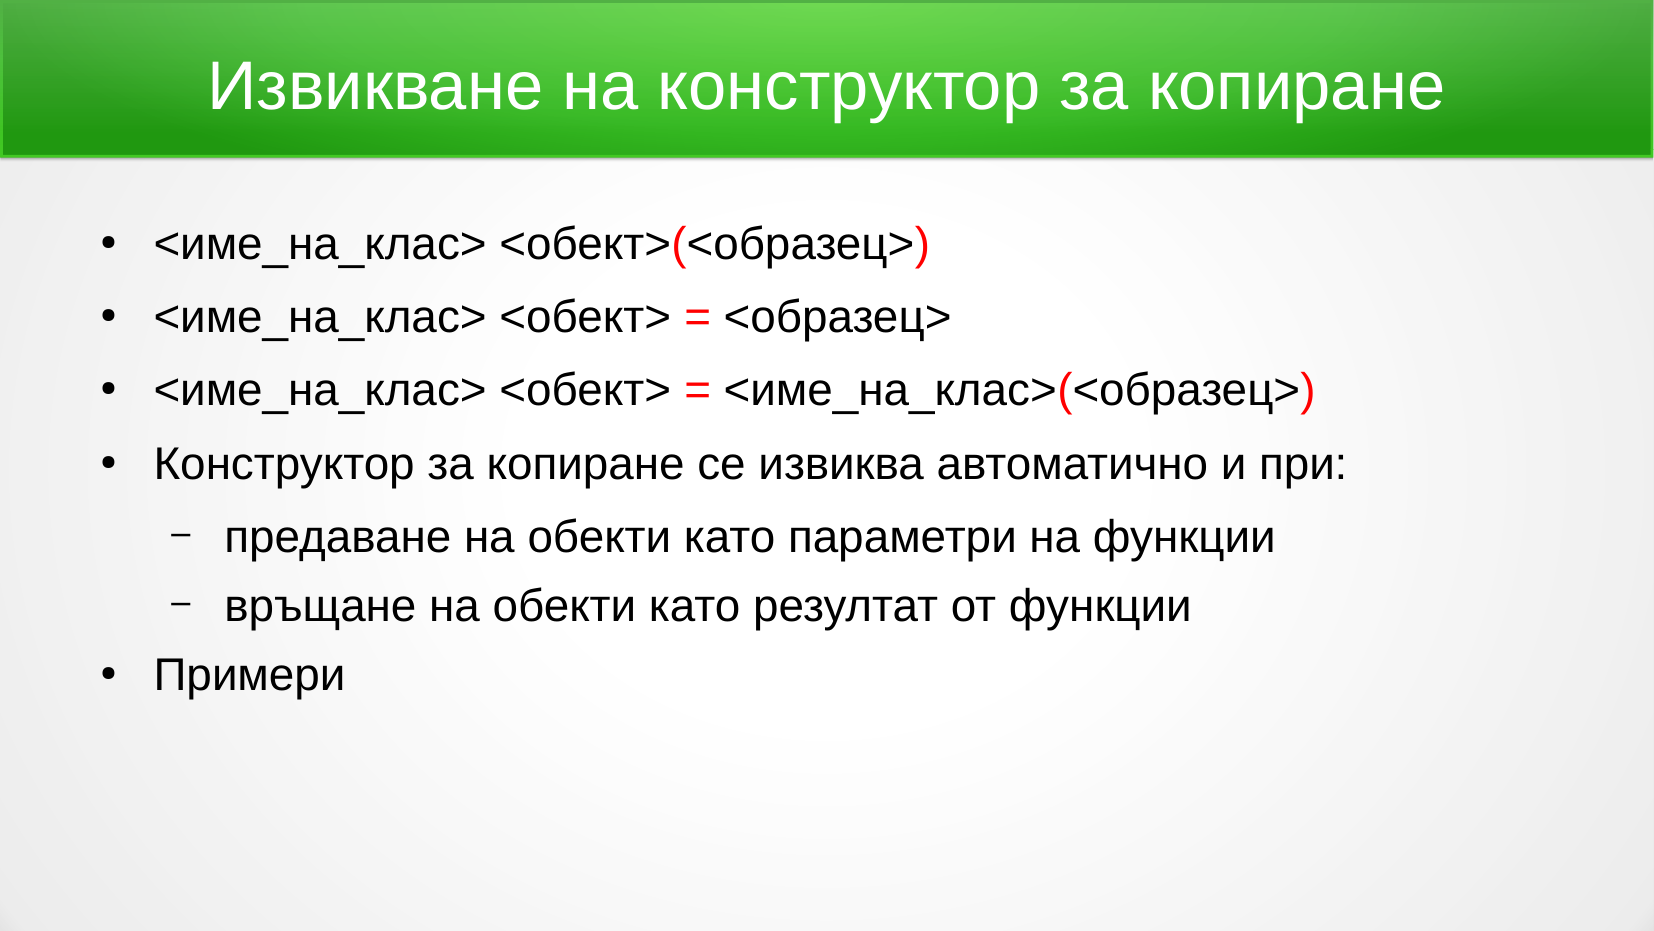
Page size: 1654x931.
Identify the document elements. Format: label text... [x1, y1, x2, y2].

list <име_на_клас> <обект>(<образец>) <име_на_клас> <обект> = <образец> <име_на_клас> <обект> = <име_на_клас>(<образец>) Конструктор за копиране се извиква автоматично и при: предаване на обекти като параметри на функции връщане на обекти като резултат от функции Примери [82, 217, 1538, 886]
title Извикване на конструктор за копиране [82, 37, 1571, 135]
